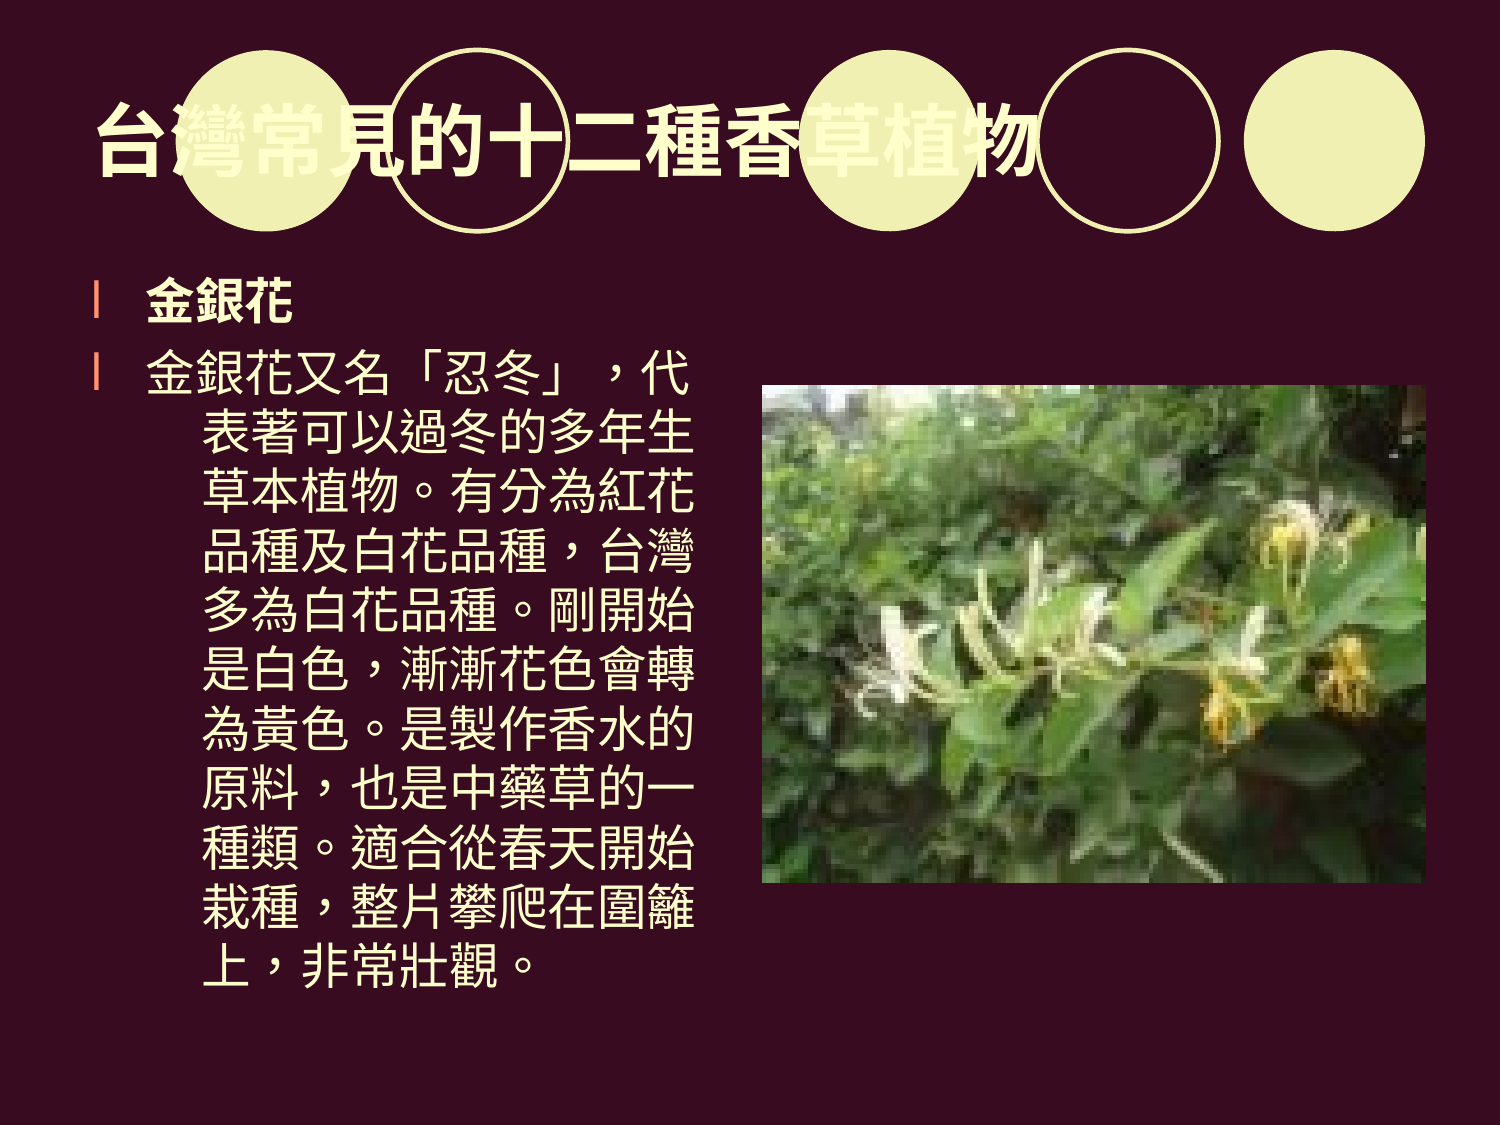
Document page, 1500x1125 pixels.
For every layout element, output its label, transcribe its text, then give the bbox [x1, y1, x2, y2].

list 金銀花 金銀花又名「忍冬」，代表著可以過冬的多年生草本植物。有分為紅花品種及白花品種，台灣多為白花品種。剛開始是白色，漸漸花色會轉為黃色。是製作香水的原料，也是中藥草的一種類。適合從春天開始栽種，整片攀爬在圍籬上，非常壯觀。 [75, 262, 738, 1006]
title 台灣常見的十二種香草植物 [75, 45, 1426, 233]
chart [762, 385, 1426, 883]
